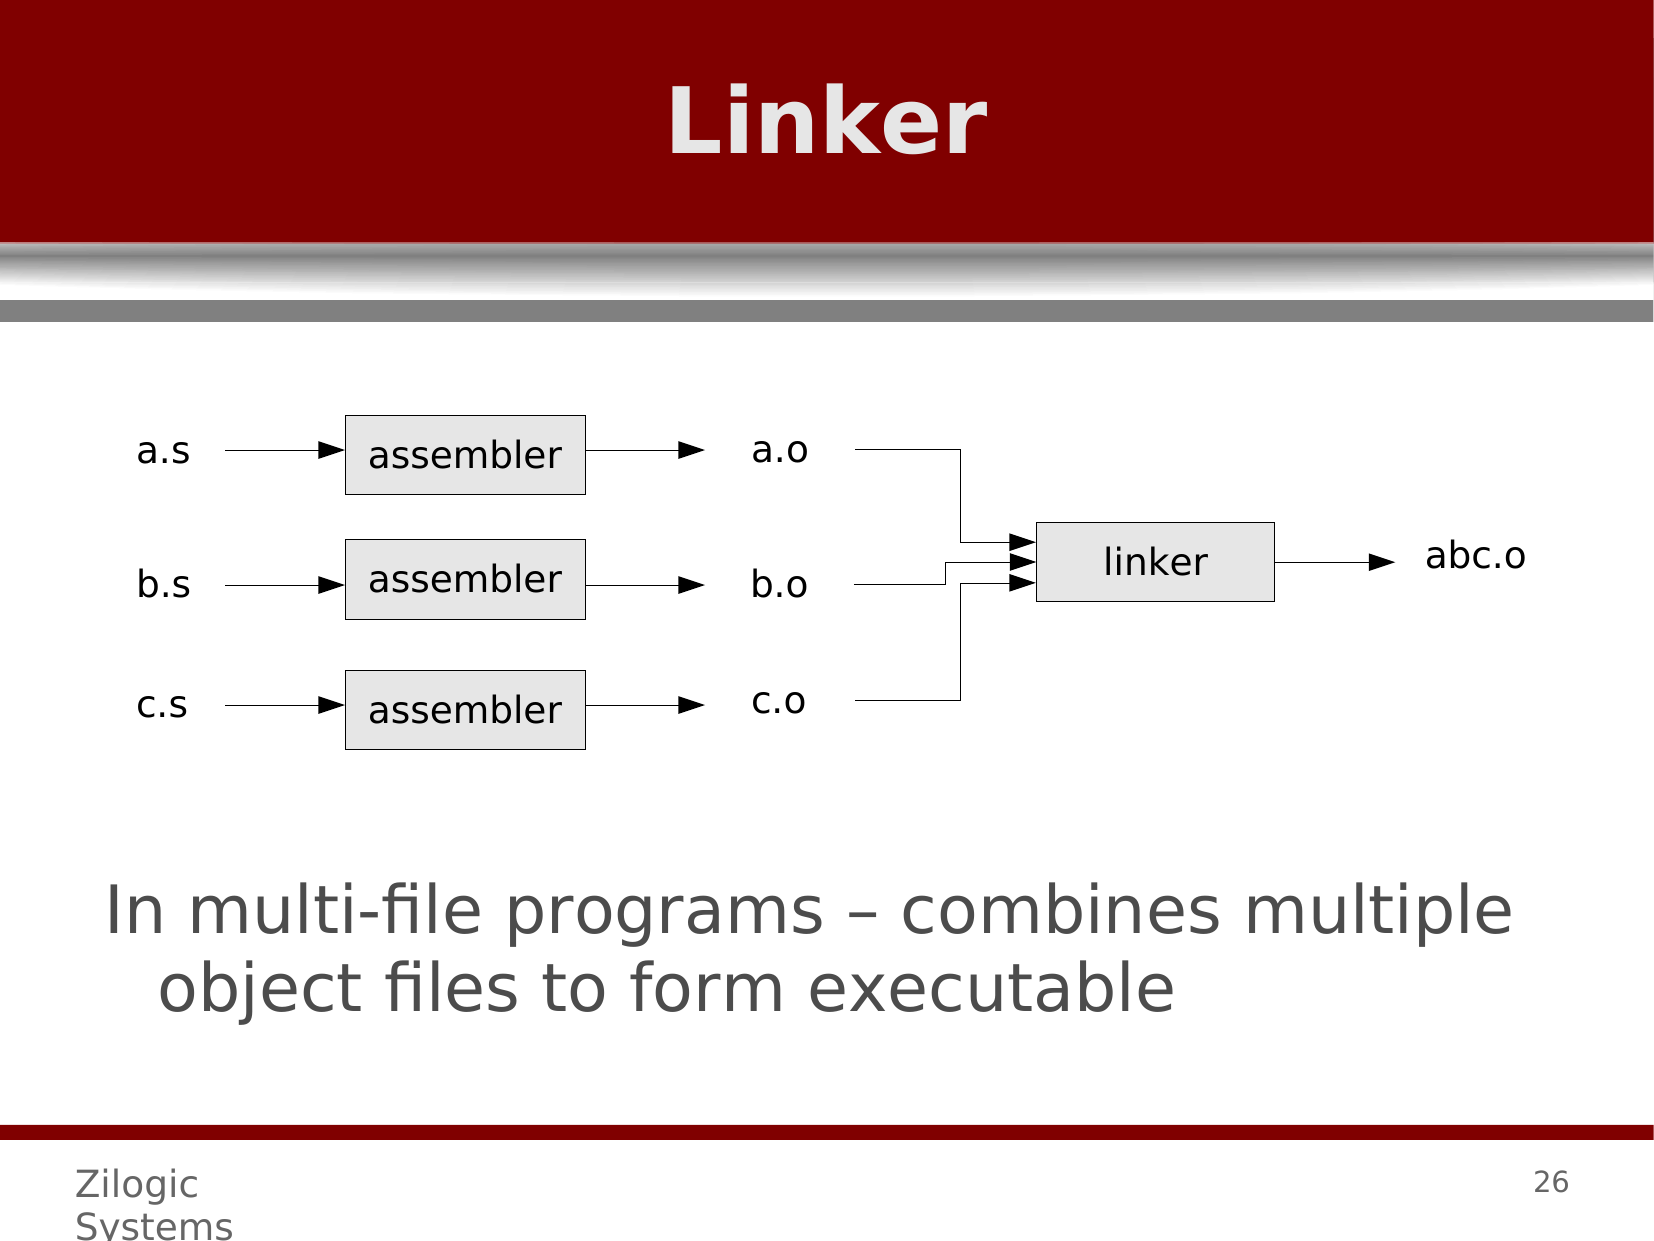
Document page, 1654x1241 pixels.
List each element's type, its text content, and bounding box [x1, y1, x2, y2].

text_box c.o [736, 670, 856, 730]
text_box c.s [121, 675, 241, 734]
text_box linker [1036, 522, 1275, 602]
text_box assembler [345, 670, 586, 750]
title Linker [82, 18, 1571, 226]
text_box a.s [121, 421, 241, 481]
text_box assembler [345, 539, 586, 620]
text_box abc.o [1410, 526, 1546, 586]
text_box assembler [345, 415, 586, 495]
list In multi-file programs – combines multiple object files to form executable [86, 871, 1576, 1066]
text_box b.o [735, 555, 854, 614]
text_box a.o [736, 420, 856, 479]
text_box b.s [121, 555, 241, 614]
